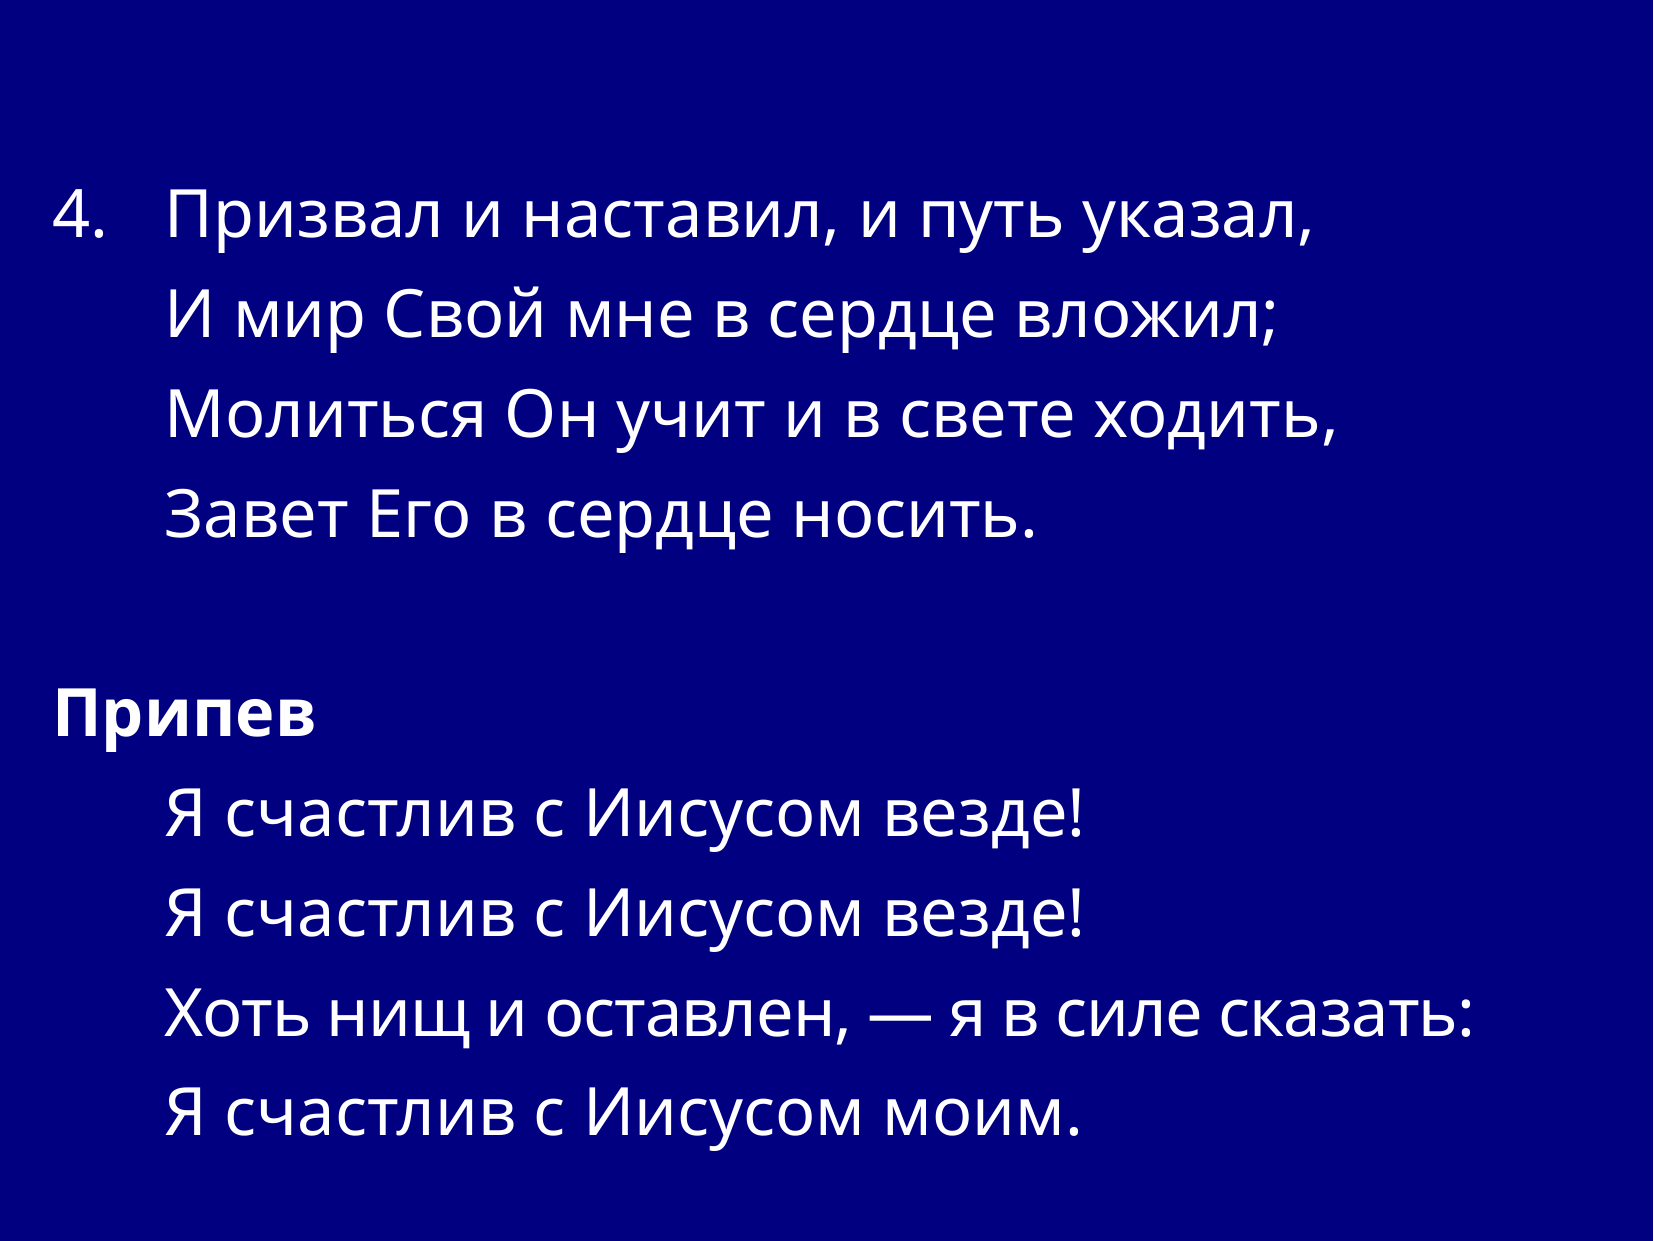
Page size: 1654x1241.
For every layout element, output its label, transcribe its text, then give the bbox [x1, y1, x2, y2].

text_box 4. Призвал и наставил, и путь указал, И мир Свой мне в сердце вложил; Молиться Он учит и в свете ходить, Завет Его в сердце носить. Припев Я счастлив с Иисусом везде! Я счастлив с Иисусом везде! Хоть нищ и оставлен, — я в силе сказать: Я счастлив с Иисусом моим. [37, 150, 1653, 1163]
